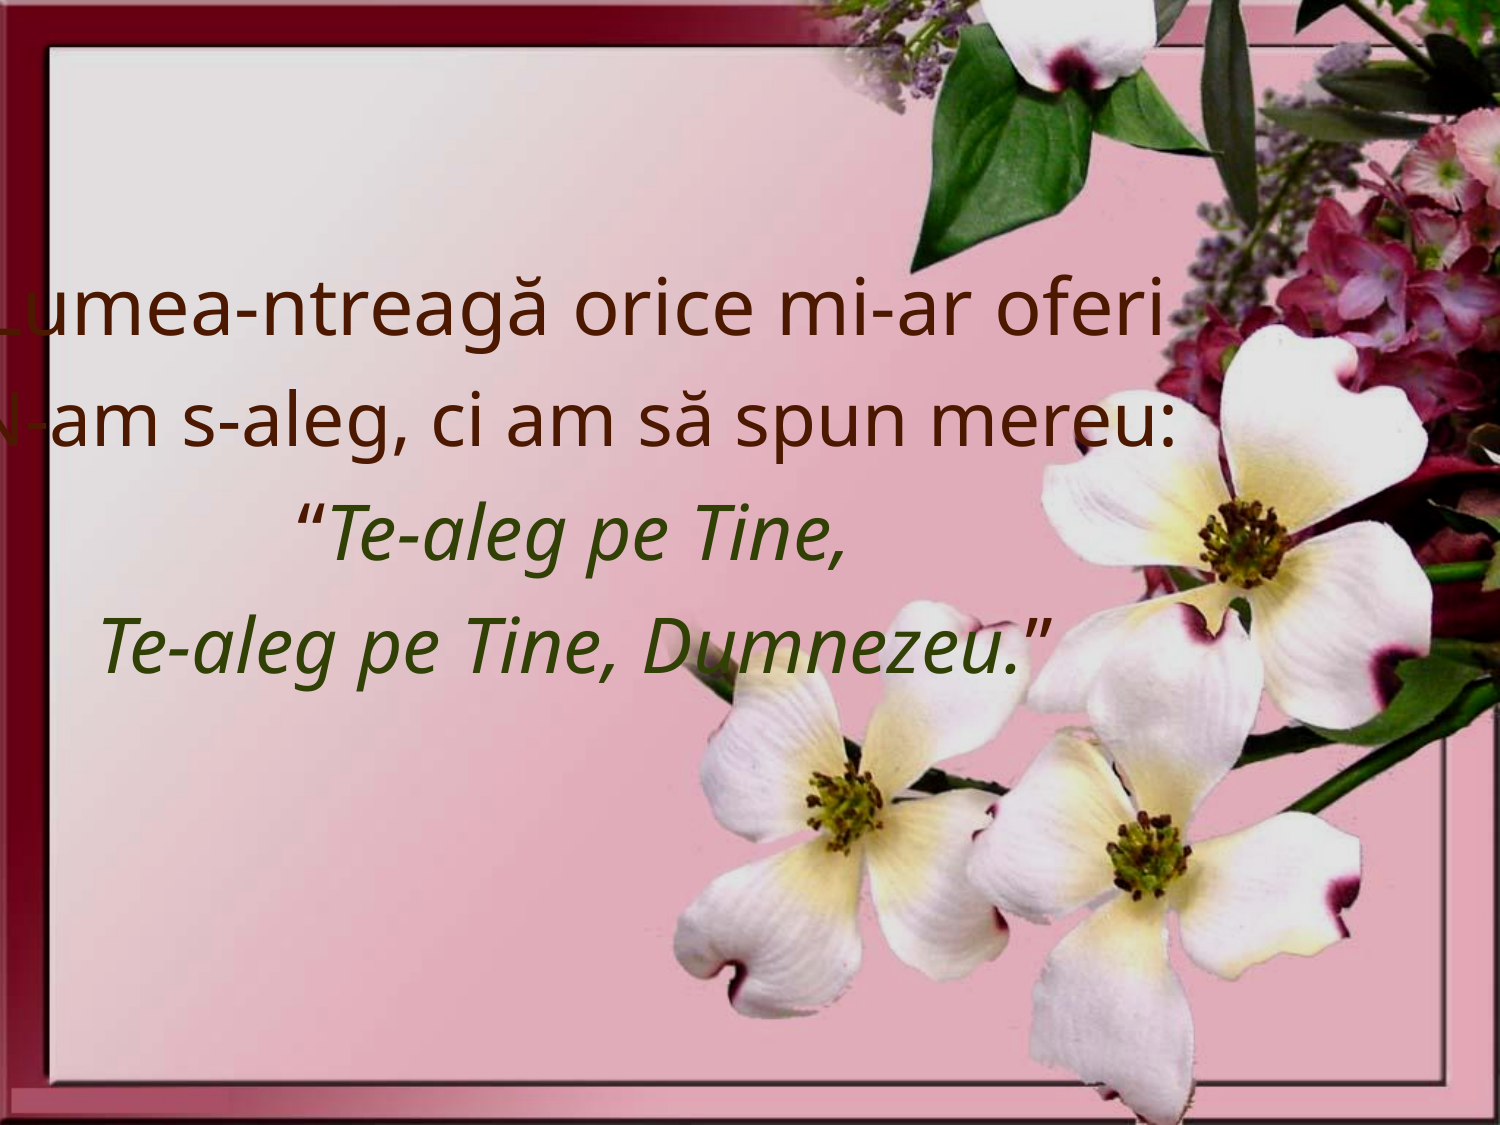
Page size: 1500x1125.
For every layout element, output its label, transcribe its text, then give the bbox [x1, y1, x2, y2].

text_box Lumea-ntreagă orice mi-ar oferi N-am s-aleg, ci am să spun mereu: “Te-aleg pe Tine, Te-aleg pe Tine, Dumnezeu.” [0, 243, 1250, 986]
picture [0, 0, 1500, 1125]
